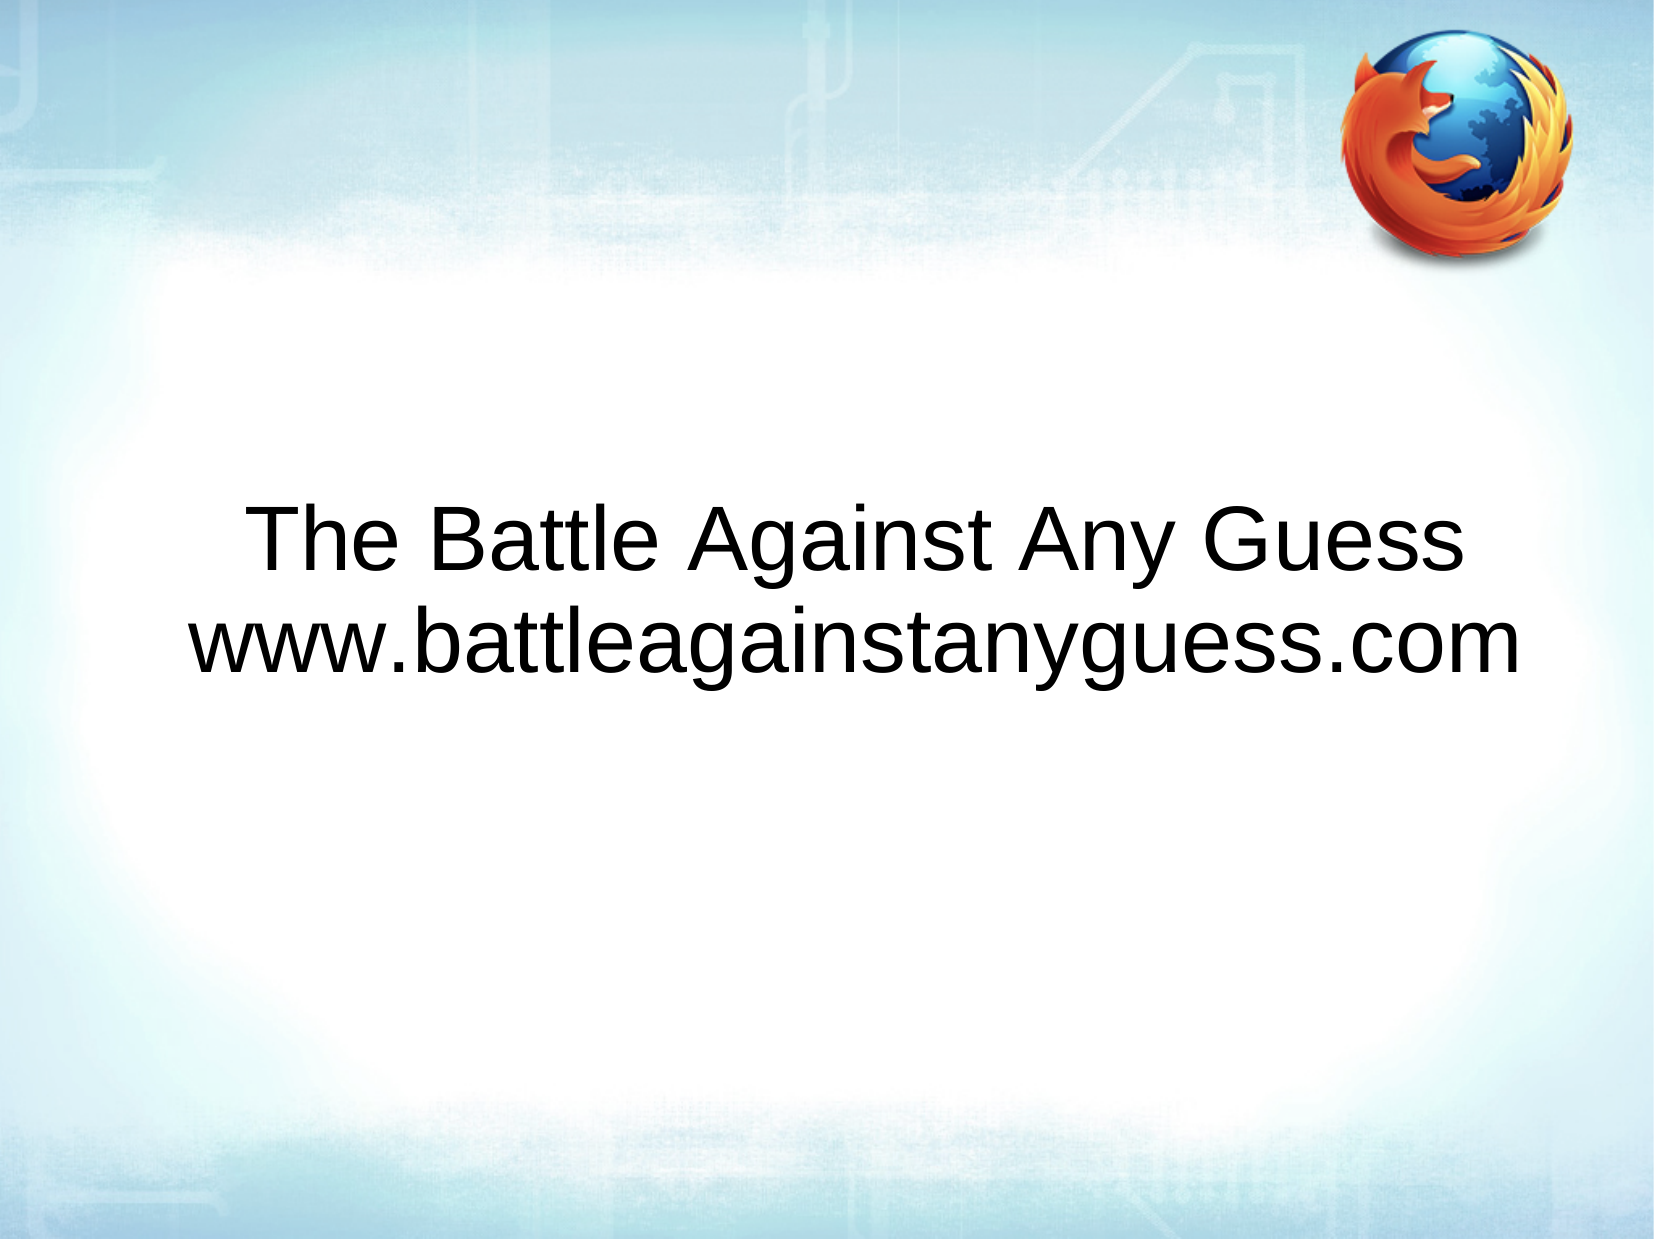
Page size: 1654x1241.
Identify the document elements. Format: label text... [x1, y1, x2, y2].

title The Battle Against Any Guess www.battleagainstanyguess.com [112, 487, 1601, 695]
picture [0, 0, 1654, 1239]
